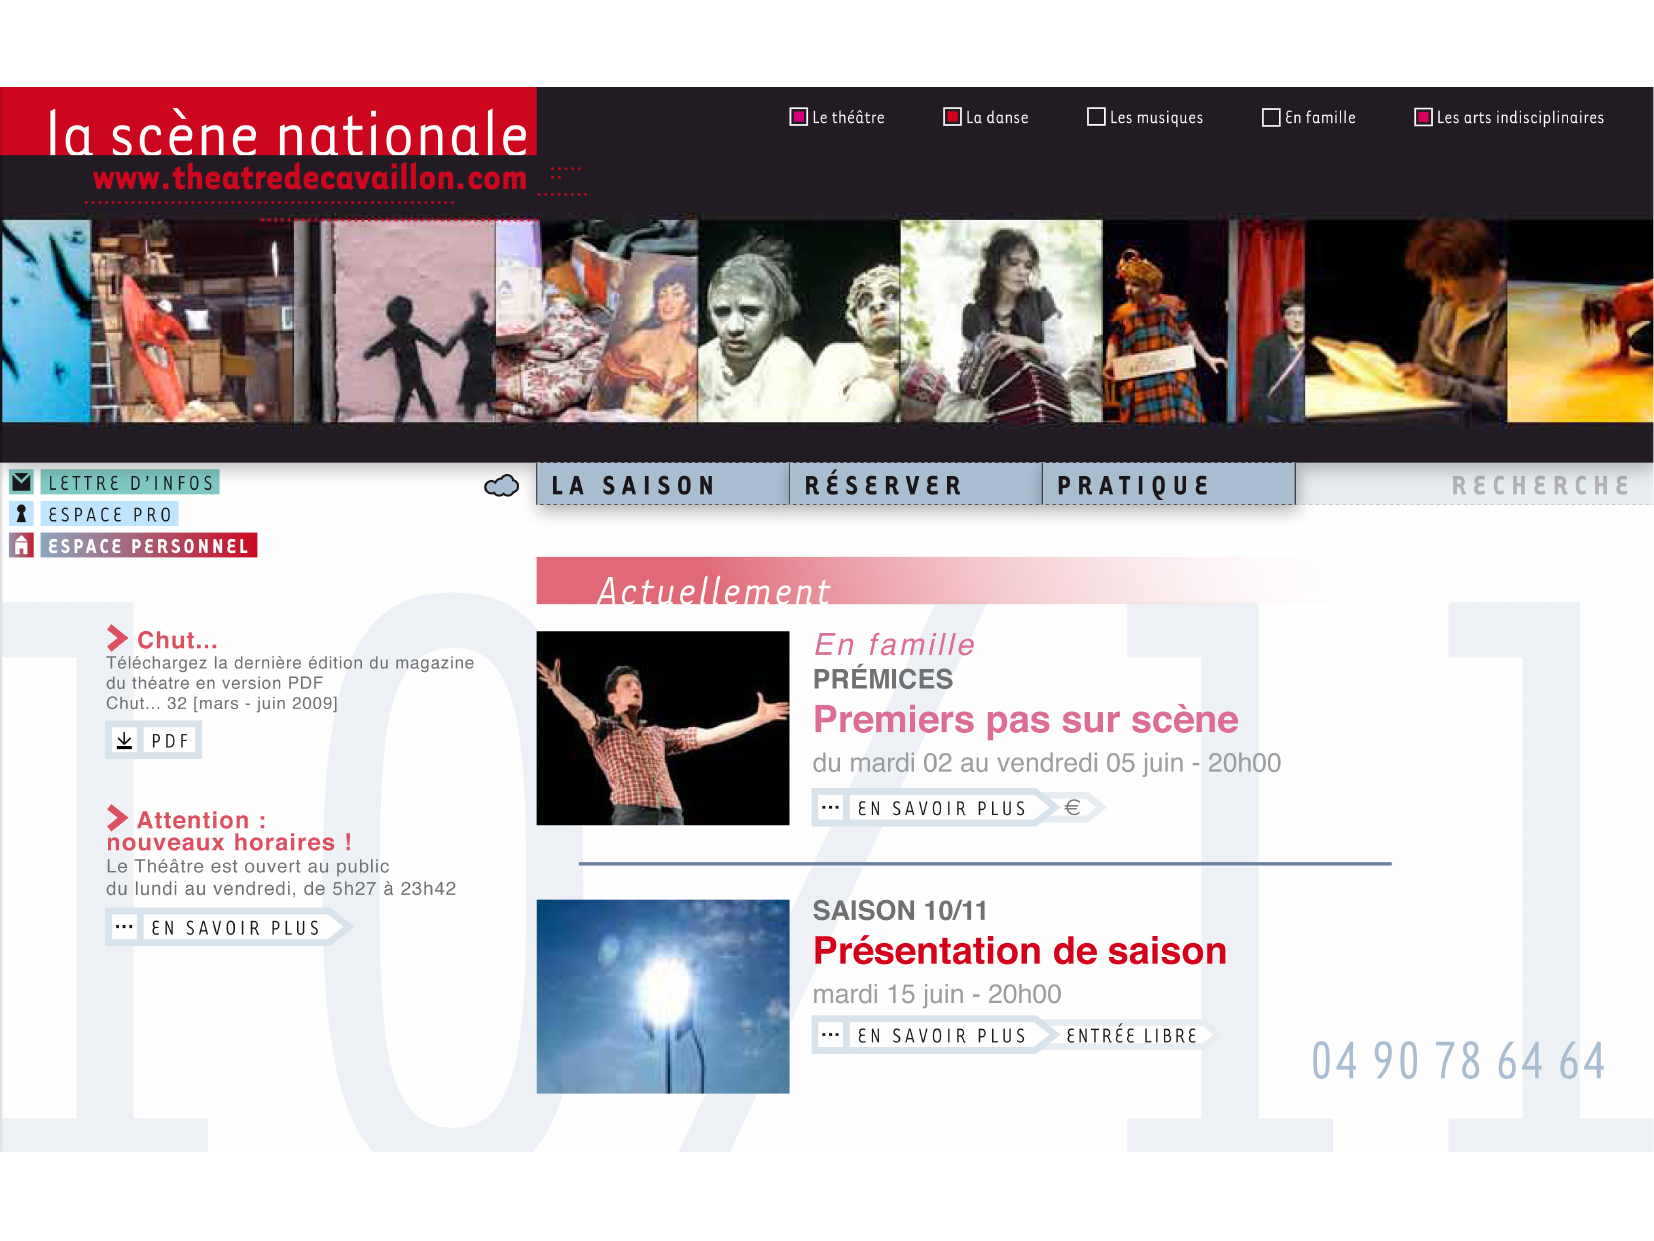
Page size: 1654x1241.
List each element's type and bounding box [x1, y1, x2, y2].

picture [0, 87, 1654, 1152]
